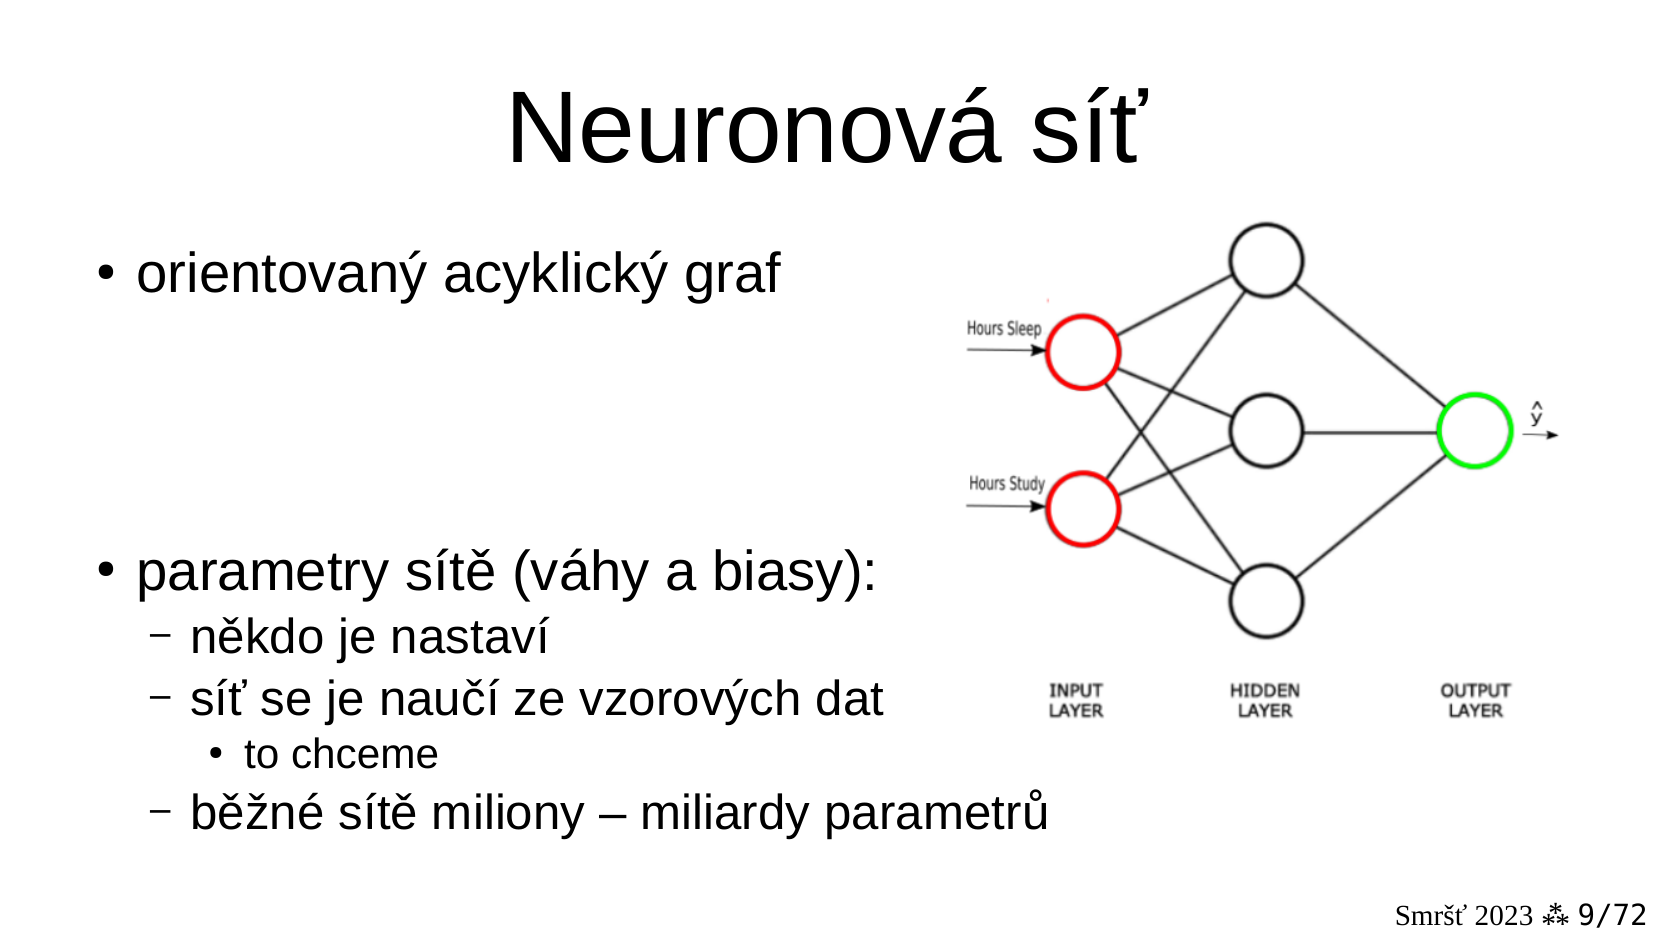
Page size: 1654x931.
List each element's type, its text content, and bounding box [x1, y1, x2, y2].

title Neuronová síť [82, 41, 1571, 214]
list orientovaný acyklický graf parametry sítě (váhy a biasy): někdo je nastaví síť se je naučí ze vzorových dat to chceme běžné sítě miliony – miliardy parametrů [82, 241, 1571, 842]
picture [944, 195, 1571, 751]
